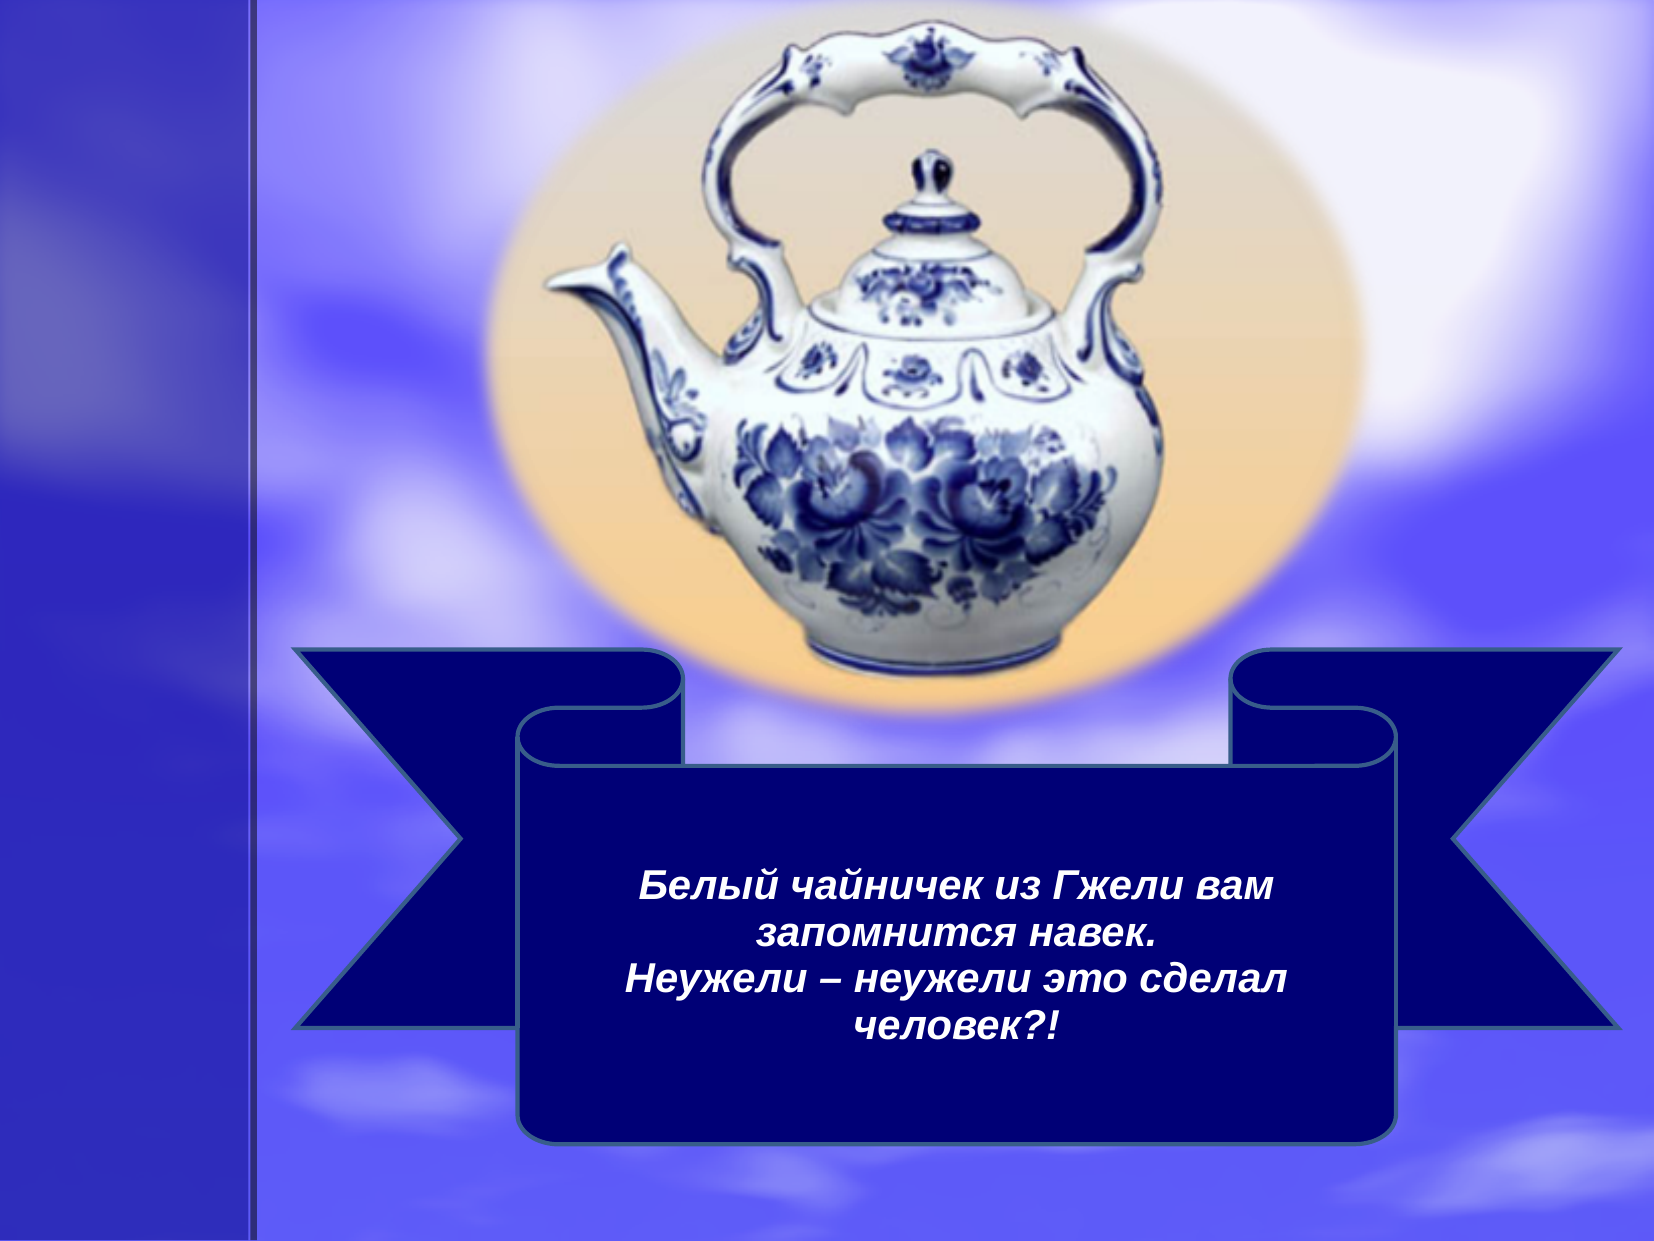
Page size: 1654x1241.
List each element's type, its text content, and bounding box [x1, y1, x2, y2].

text_box Белый чайничек из Гжели вам запомнится навек. Неужели – неужели это сделал человек?! [295, 649, 1619, 1145]
picture [464, 0, 1388, 739]
